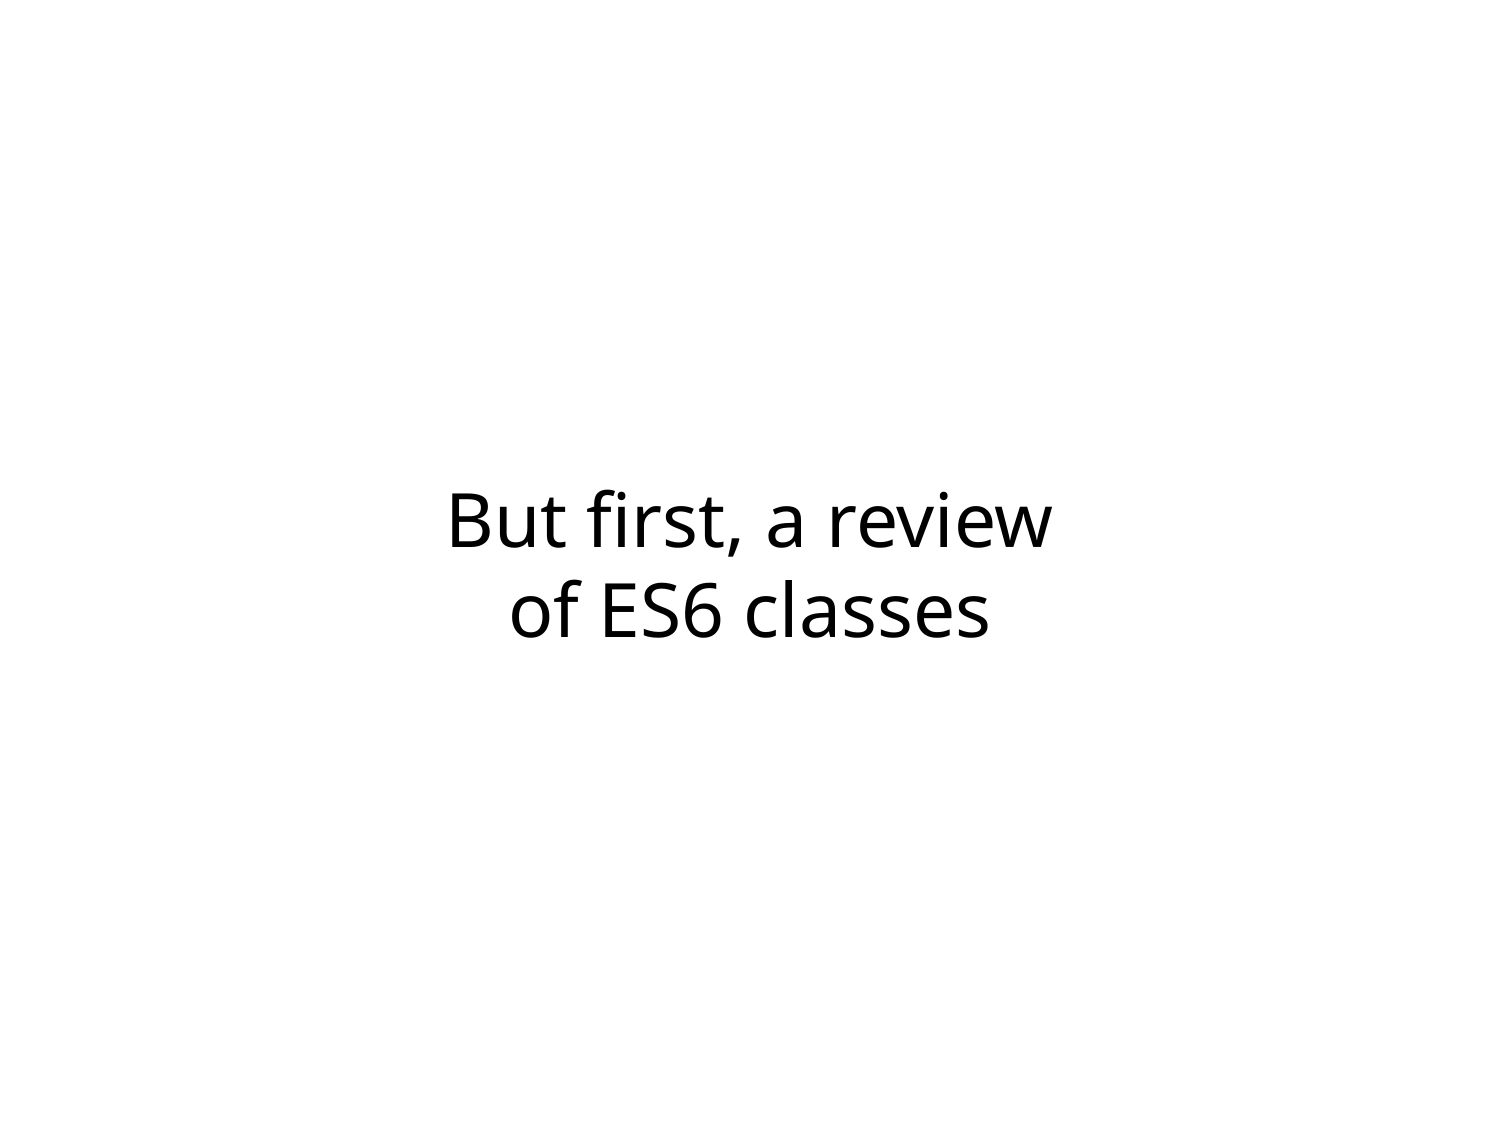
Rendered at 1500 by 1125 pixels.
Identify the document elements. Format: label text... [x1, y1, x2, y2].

title But first, a review of ES6 classes [51, 470, 1449, 655]
